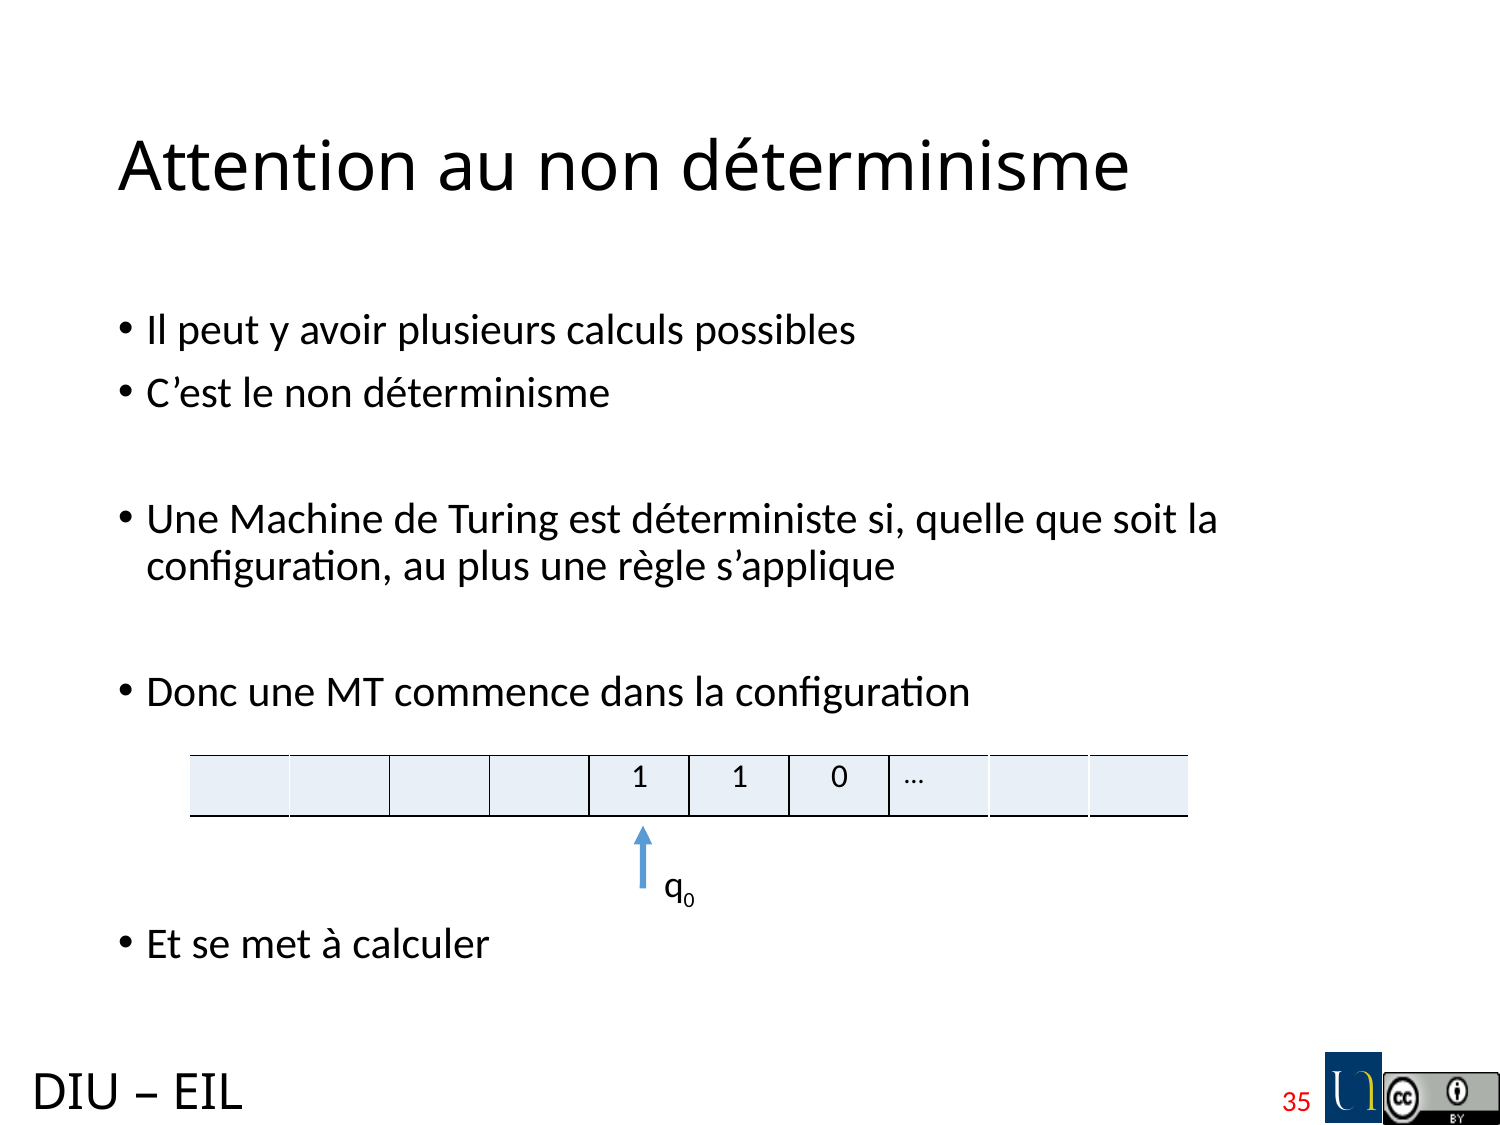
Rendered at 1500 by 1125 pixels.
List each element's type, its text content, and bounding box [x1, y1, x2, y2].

table_header 0 [790, 756, 888, 815]
picture [1325, 1052, 1382, 1123]
table_header [190, 756, 289, 815]
table_header [490, 756, 588, 815]
table_header … [890, 756, 988, 815]
table_header [1090, 756, 1188, 815]
table_header 1 [690, 756, 788, 815]
title Attention au non déterminisme [103, 59, 1397, 278]
list Il peut y avoir plusieurs calculs possibles C’est le non déterminisme Une Machine de Turing est déterministe si, quelle que soit la configuration, au plus une règle s’applique Donc une MT commence dans la configuration Et se met à calculer [103, 299, 1397, 1014]
table_header 1 [590, 756, 688, 815]
table_header [290, 756, 389, 815]
slide_number <numéro> [1240, 1070, 1327, 1125]
table_header [390, 756, 489, 815]
picture [1383, 1072, 1500, 1125]
text_box q0 [649, 852, 710, 919]
table_header [990, 756, 1088, 815]
